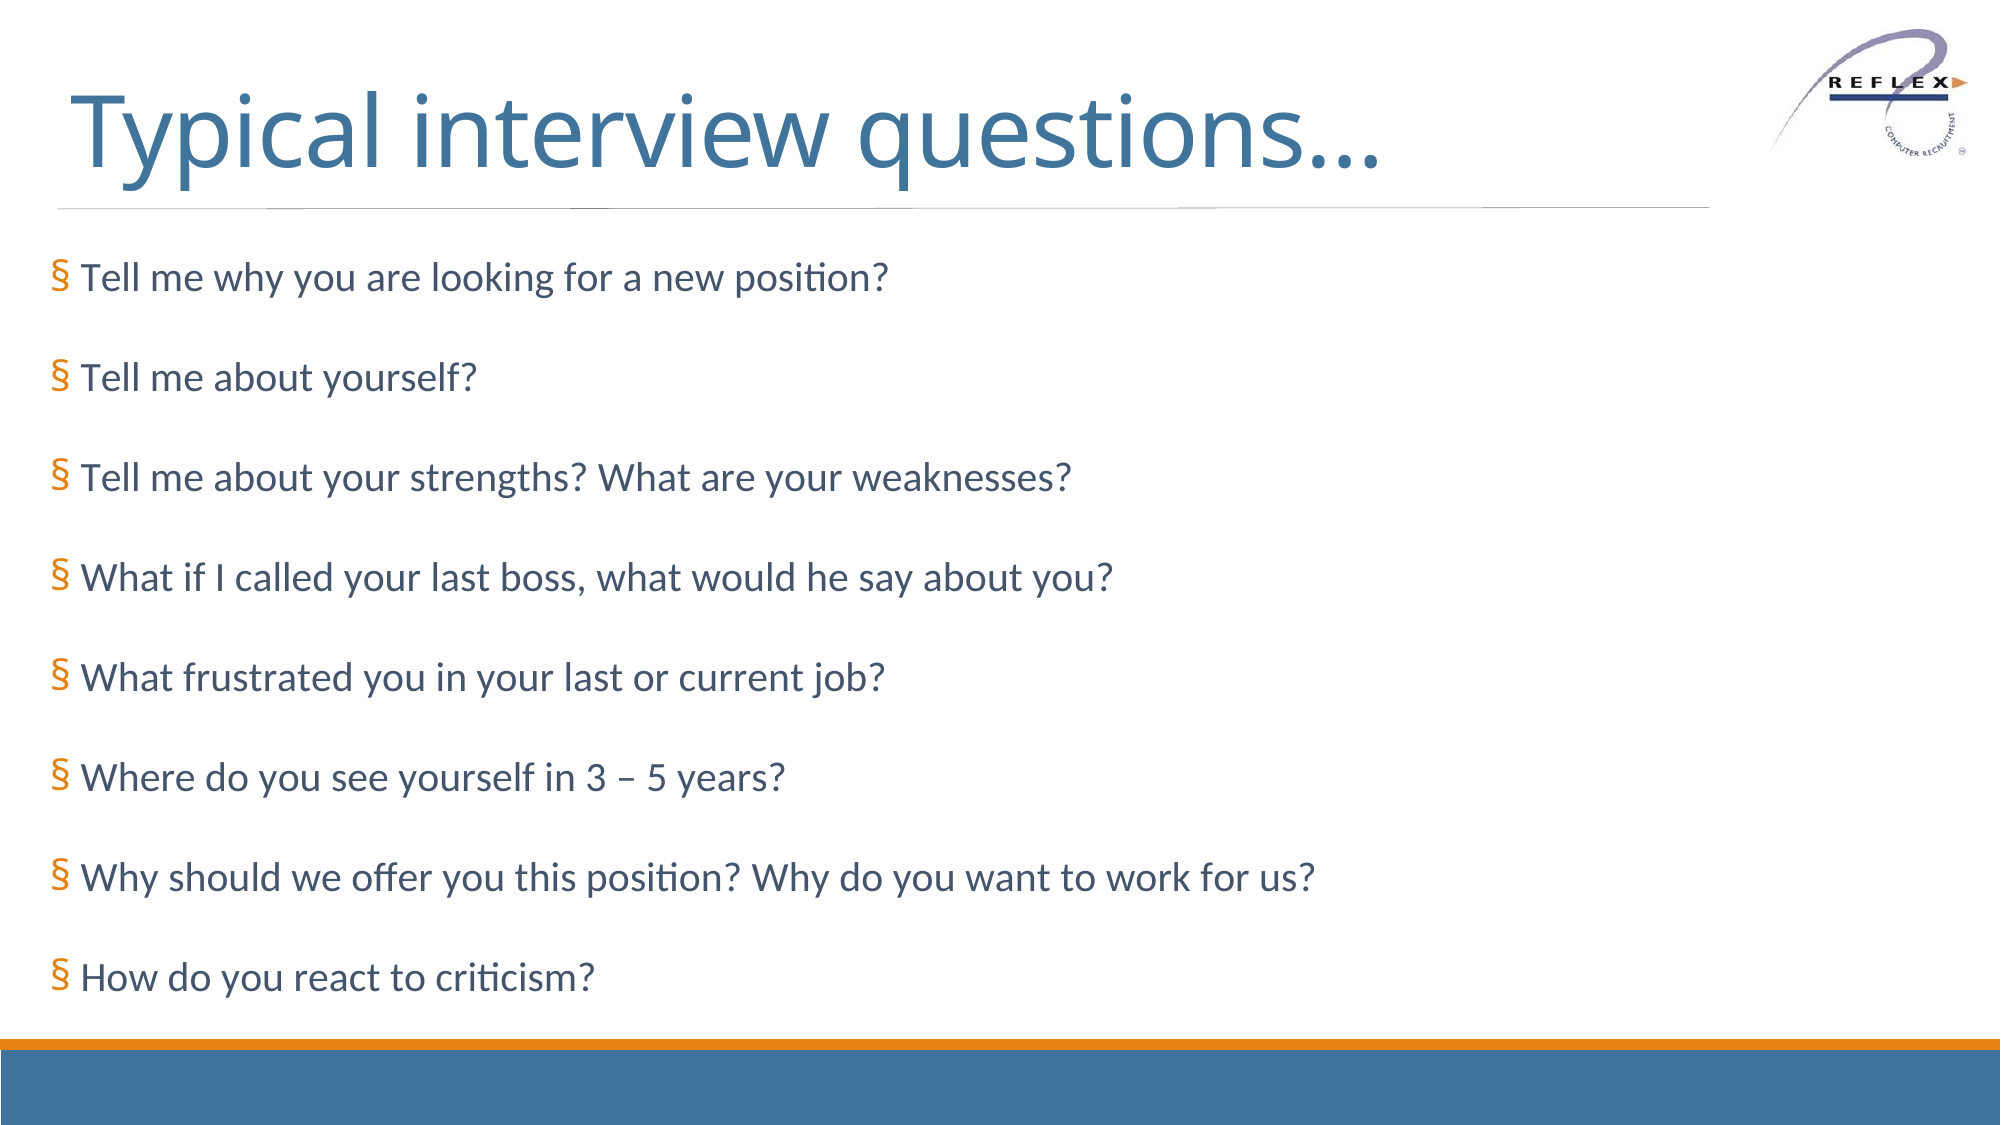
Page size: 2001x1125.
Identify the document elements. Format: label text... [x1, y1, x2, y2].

text_box Tell me why you are looking for a new position? Tell me about yourself? Tell me about your strengths? What are your weaknesses? What if I called your last boss, what would he say about you? What frustrated you in your last or current job? Where do you see yourself in 3 – 5 years? Why should we offer you this position? Why do you want to work for us? How do you react to criticism? [34, 217, 1985, 1003]
title Typical interview questions… [55, 43, 1706, 195]
